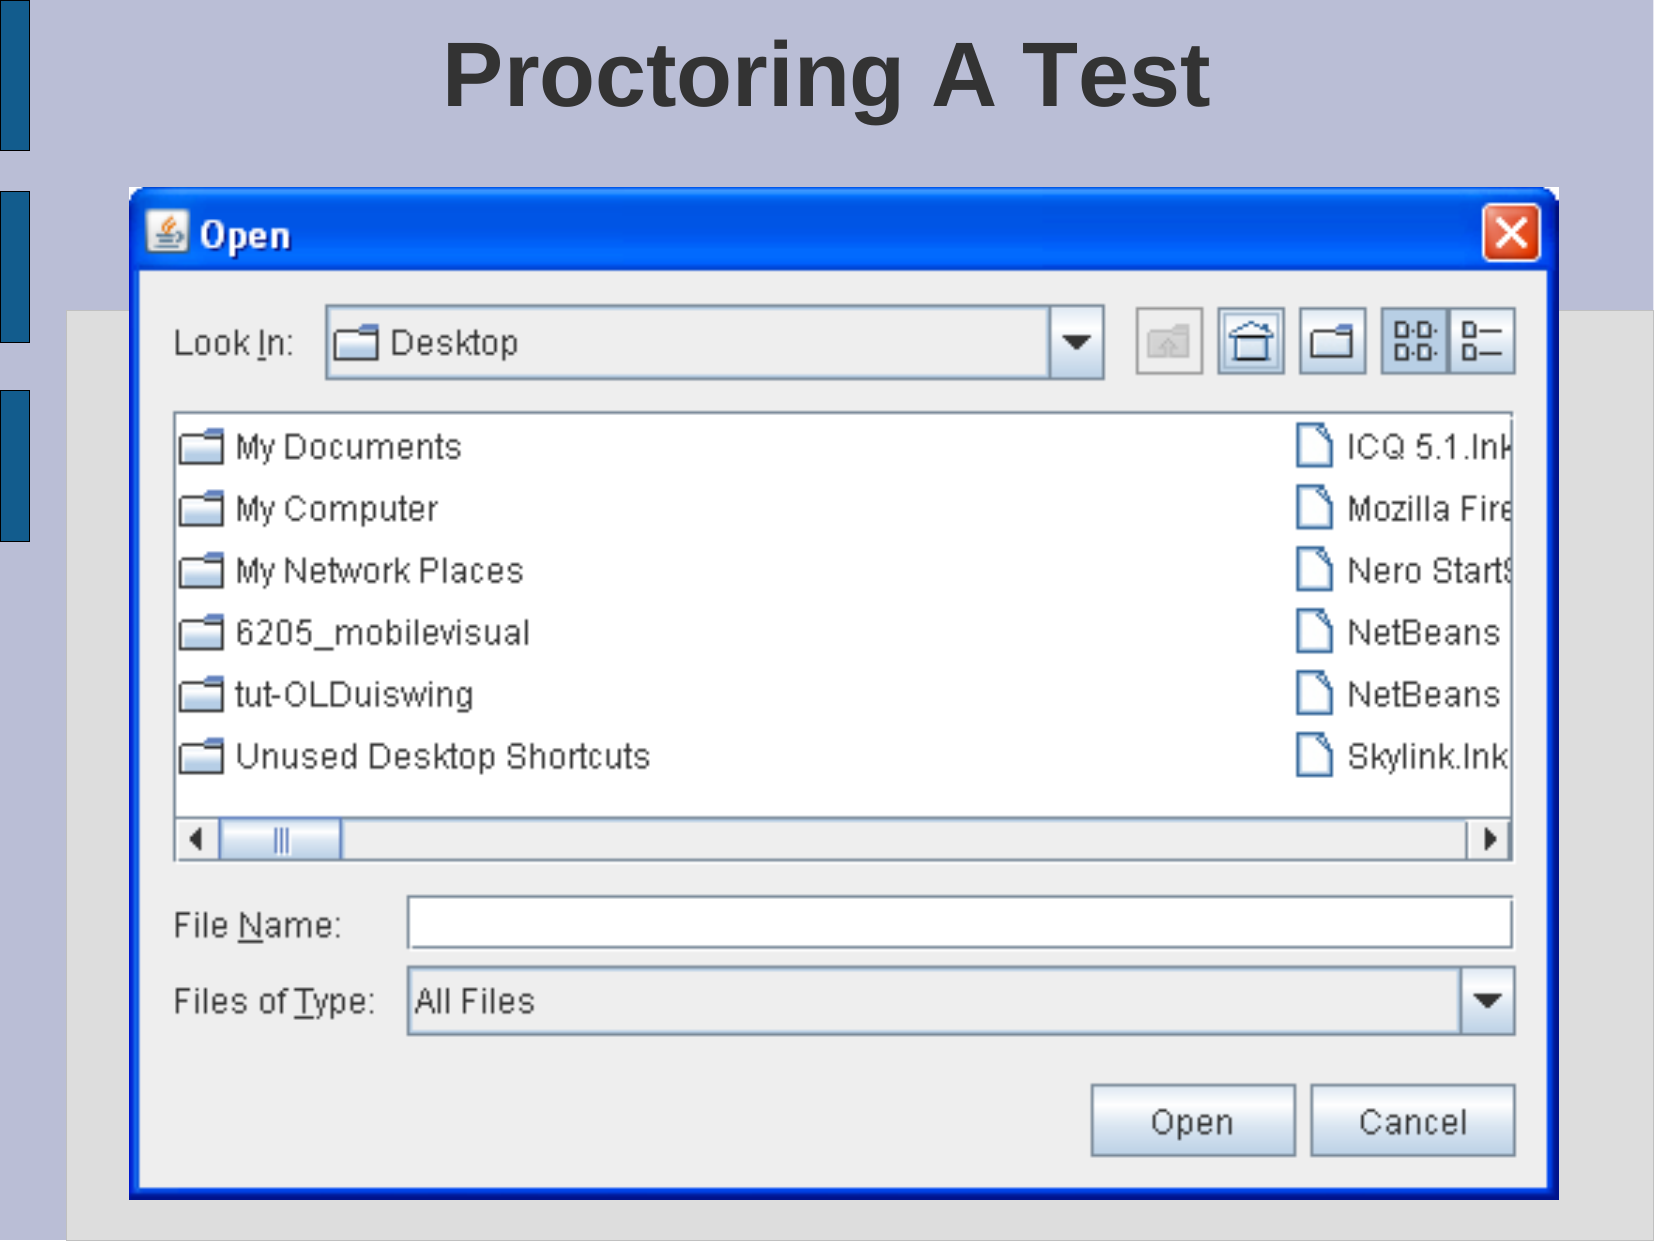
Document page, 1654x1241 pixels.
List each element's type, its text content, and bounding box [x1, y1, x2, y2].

picture [129, 187, 1559, 1200]
title Proctoring A Test [121, 0, 1534, 151]
